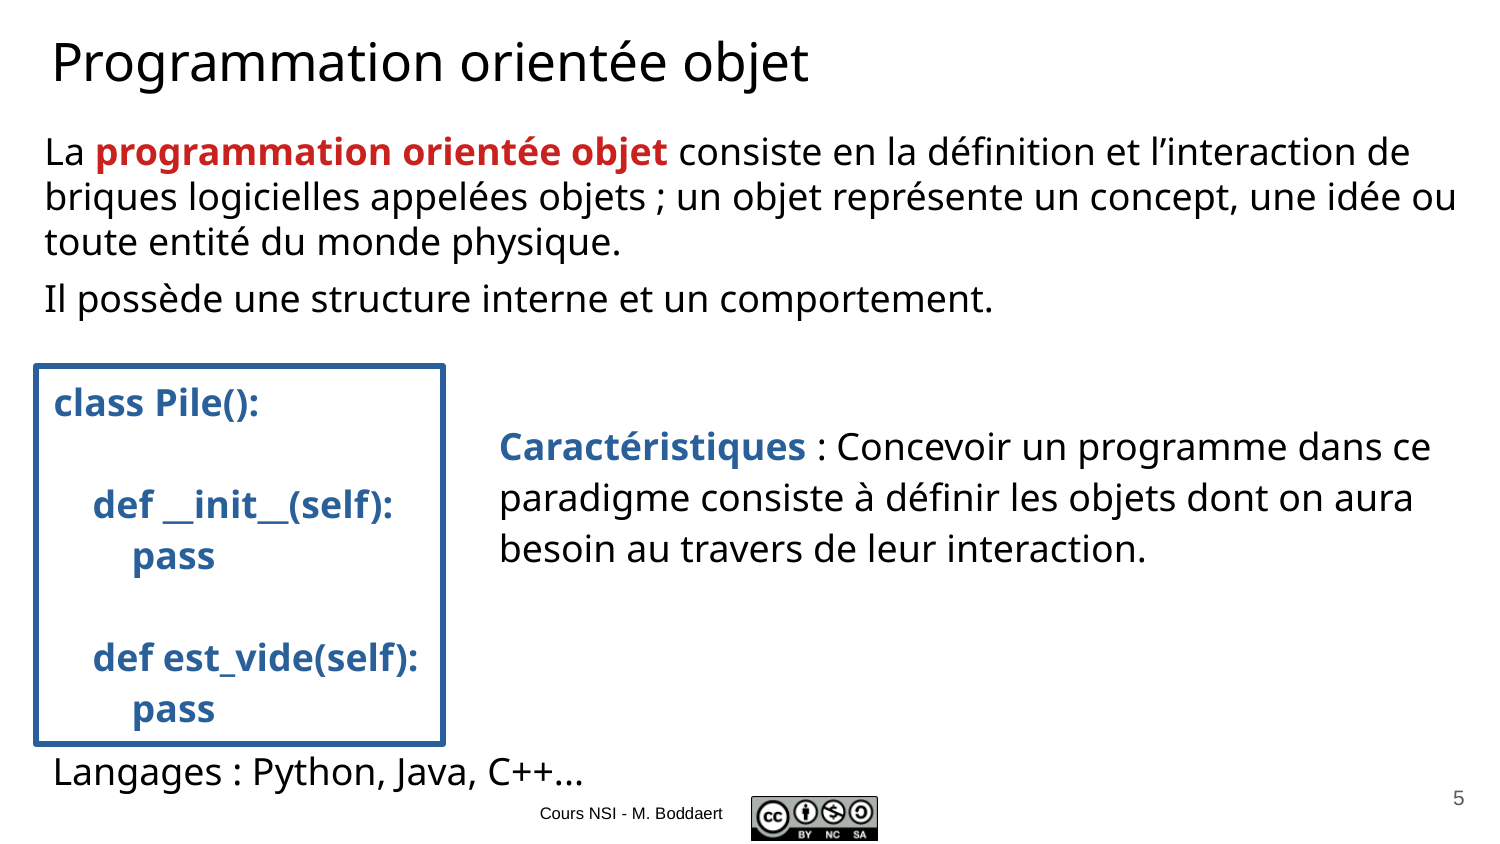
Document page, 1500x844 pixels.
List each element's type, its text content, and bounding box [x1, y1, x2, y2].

slide_number <numéro> [1389, 764, 1480, 830]
picture [751, 796, 878, 841]
text_box Langages : Python, Java, C++... [37, 737, 600, 797]
title Programmation orientée objet [51, 13, 1449, 108]
text_box Caractéristiques : Concevoir un programme dans ce paradigme consiste à définir les objets dont on aura besoin au travers de leur interaction. [484, 413, 1489, 559]
text_box class Pile(): def __init__(self): pass def est_vide(self): pass [36, 366, 443, 692]
text_box La programmation orientée objet consiste en la définition et l’interaction de briques logicielles appelées objets ; un objet représente un concept, une idée ou toute entité du monde physique. Il possède une structure interne et un comportement. [29, 120, 1477, 384]
